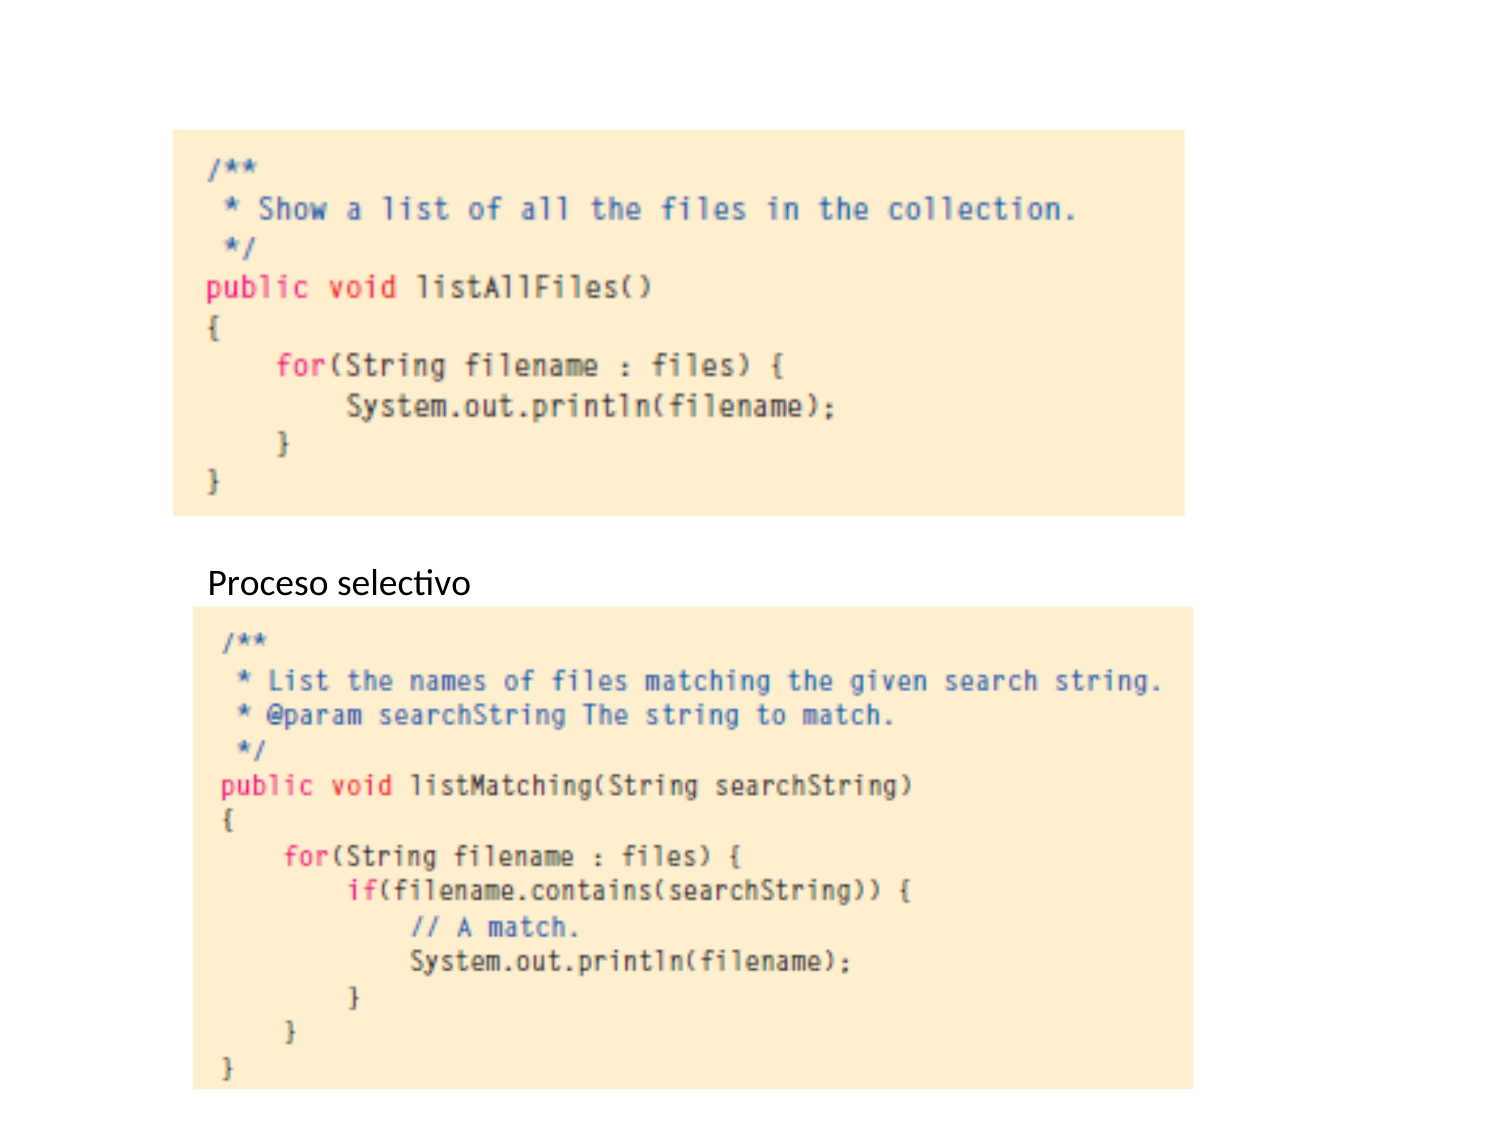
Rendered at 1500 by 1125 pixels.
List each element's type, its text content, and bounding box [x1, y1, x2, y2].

picture [192, 597, 1193, 1089]
picture [171, 125, 1185, 516]
text_box Proceso selectivo [192, 550, 1152, 612]
